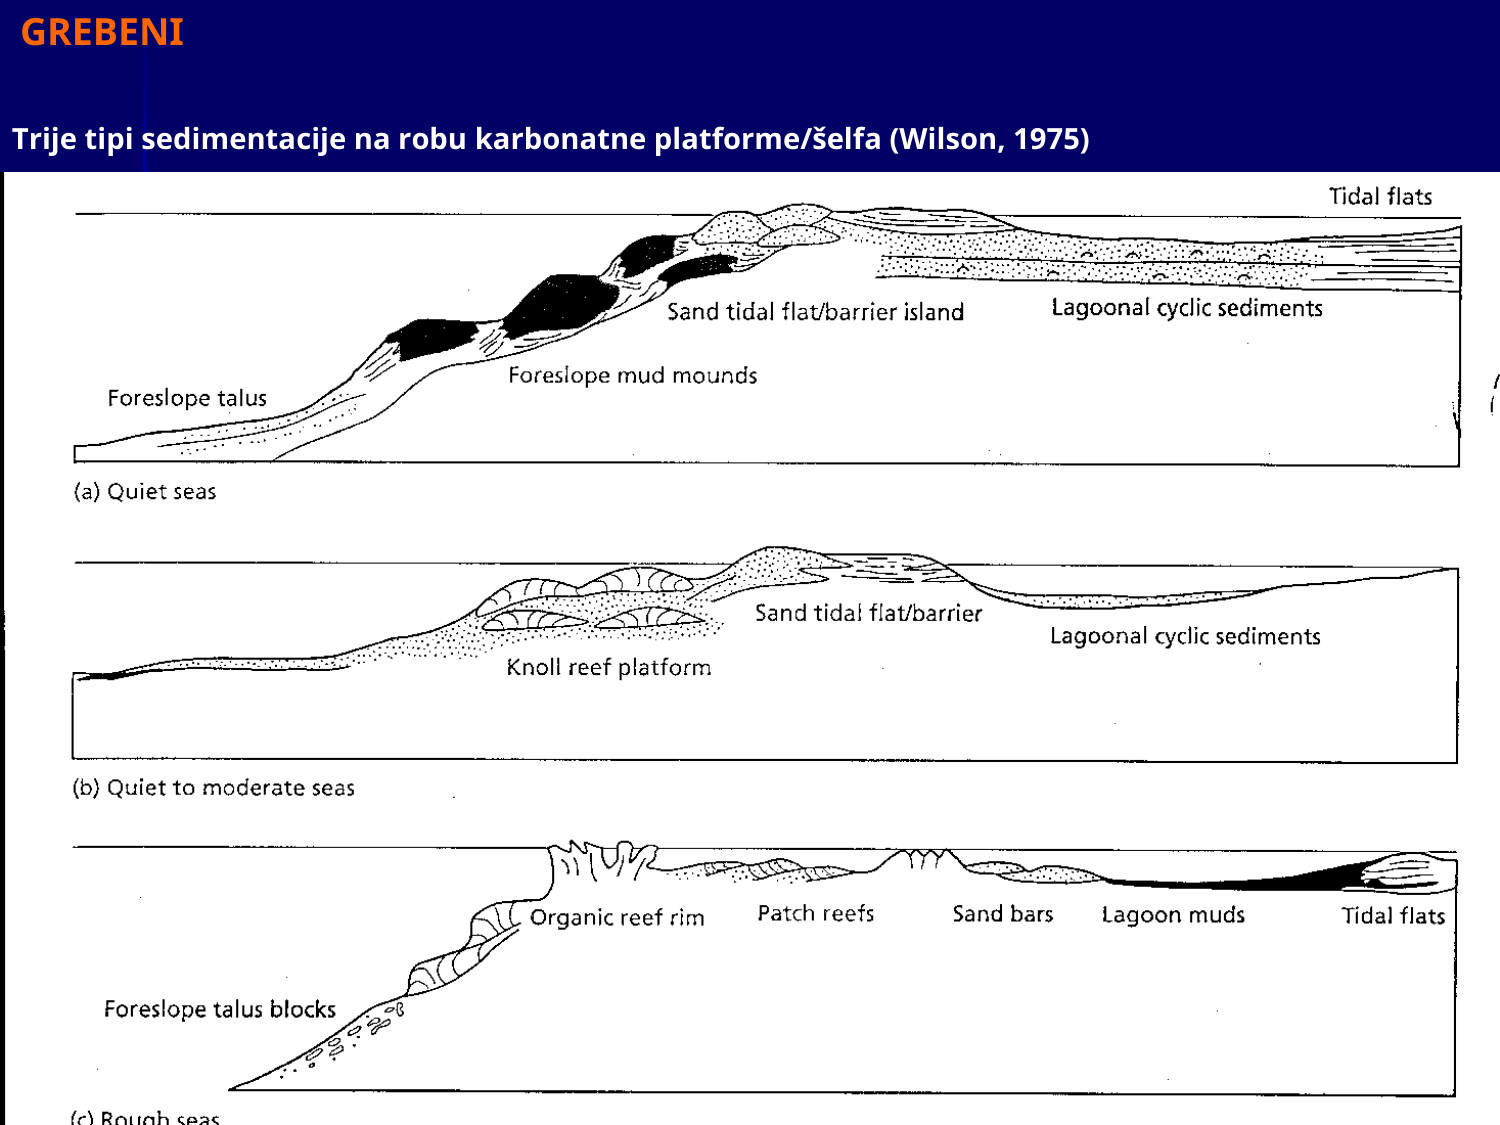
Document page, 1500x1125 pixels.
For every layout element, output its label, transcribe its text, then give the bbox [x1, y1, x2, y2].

text_box Trije tipi sedimentacije na robu karbonatne platforme/šelfa (Wilson, 1975) [0, 112, 1107, 163]
text_box GREBENI [5, 0, 200, 61]
picture [0, 172, 1500, 1125]
